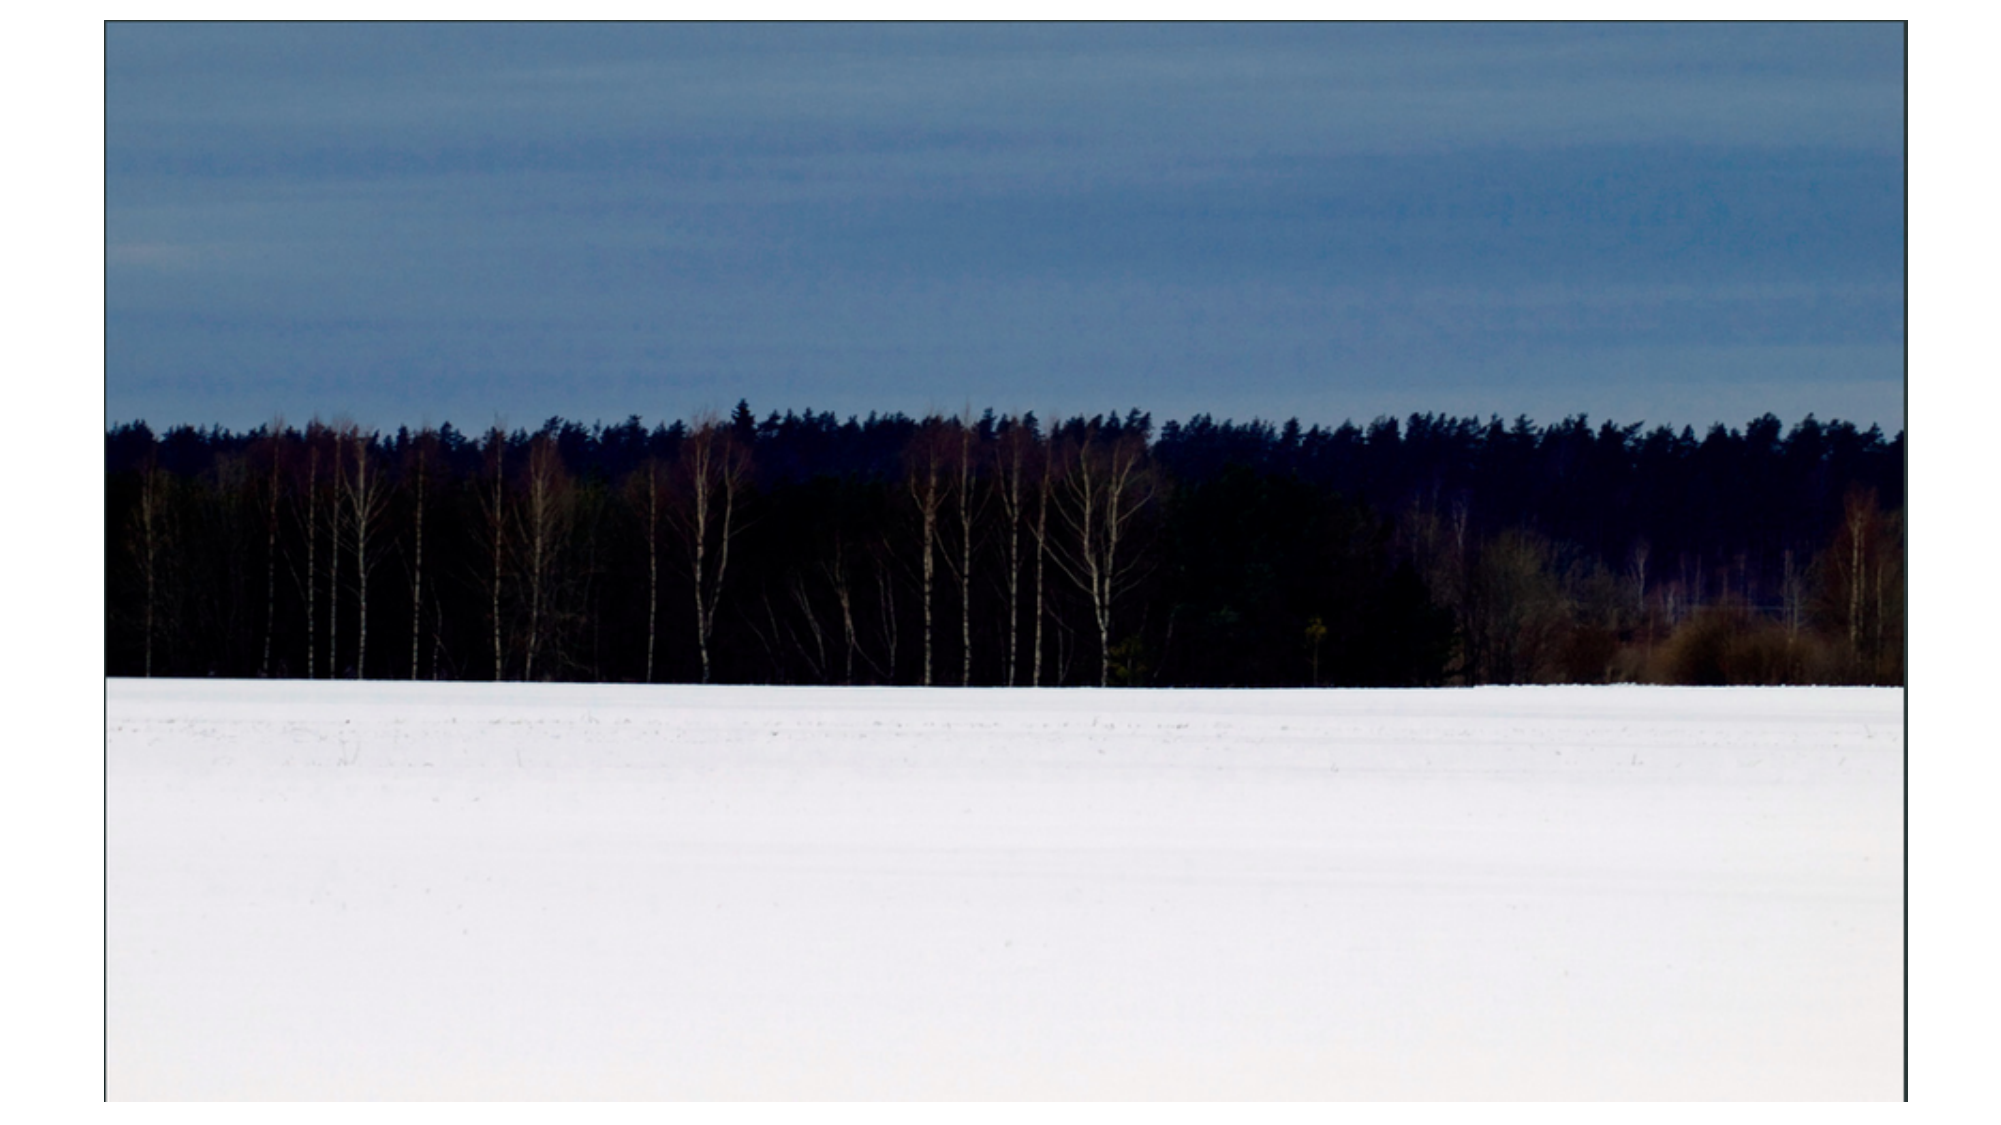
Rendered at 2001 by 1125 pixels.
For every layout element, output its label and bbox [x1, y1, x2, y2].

picture [104, 20, 1908, 1102]
